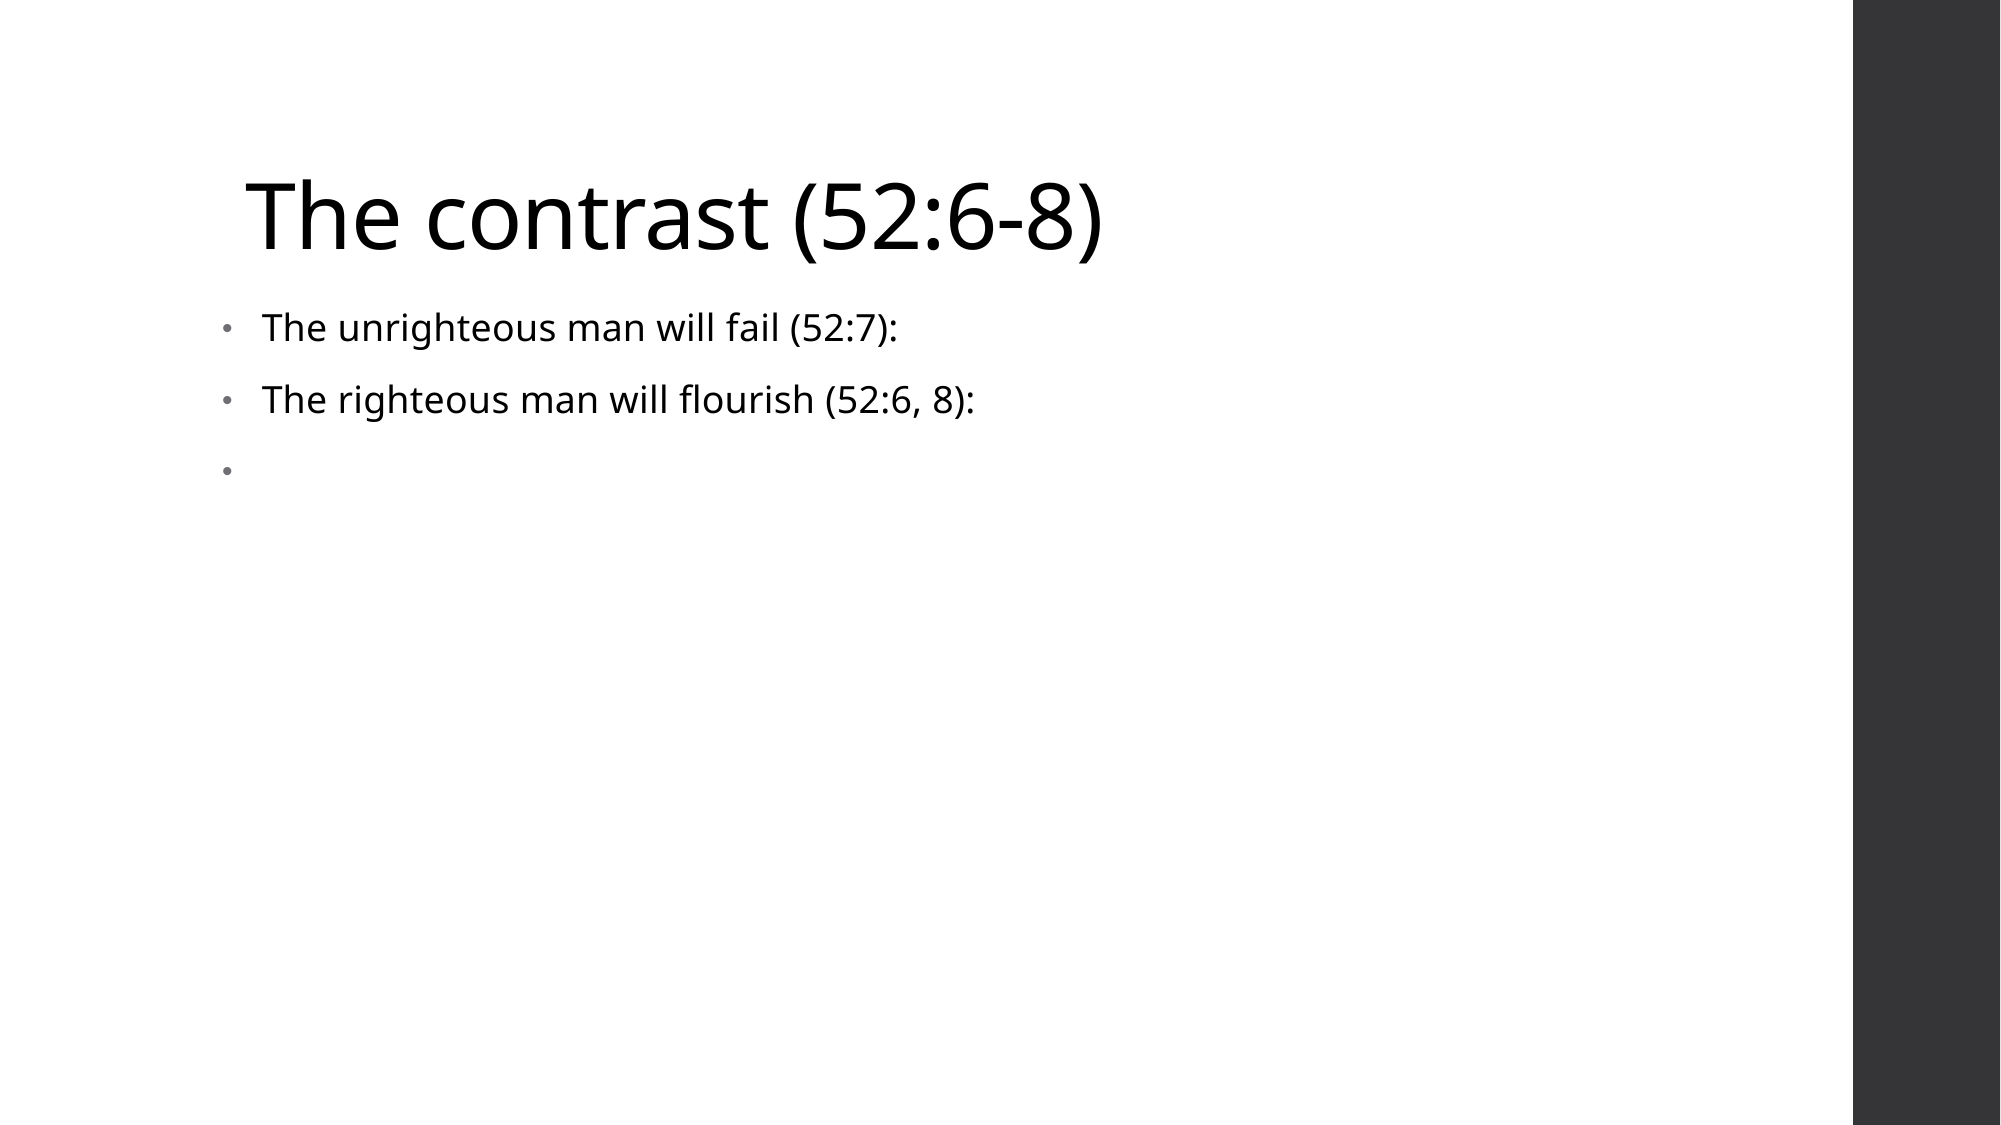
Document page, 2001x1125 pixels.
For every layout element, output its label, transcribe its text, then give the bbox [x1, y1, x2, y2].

title The contrast (52:6-8) [206, 60, 1797, 278]
list The unrighteous man will fail (52:7): The righteous man will flourish (52:6, 8): [206, 299, 1617, 1014]
